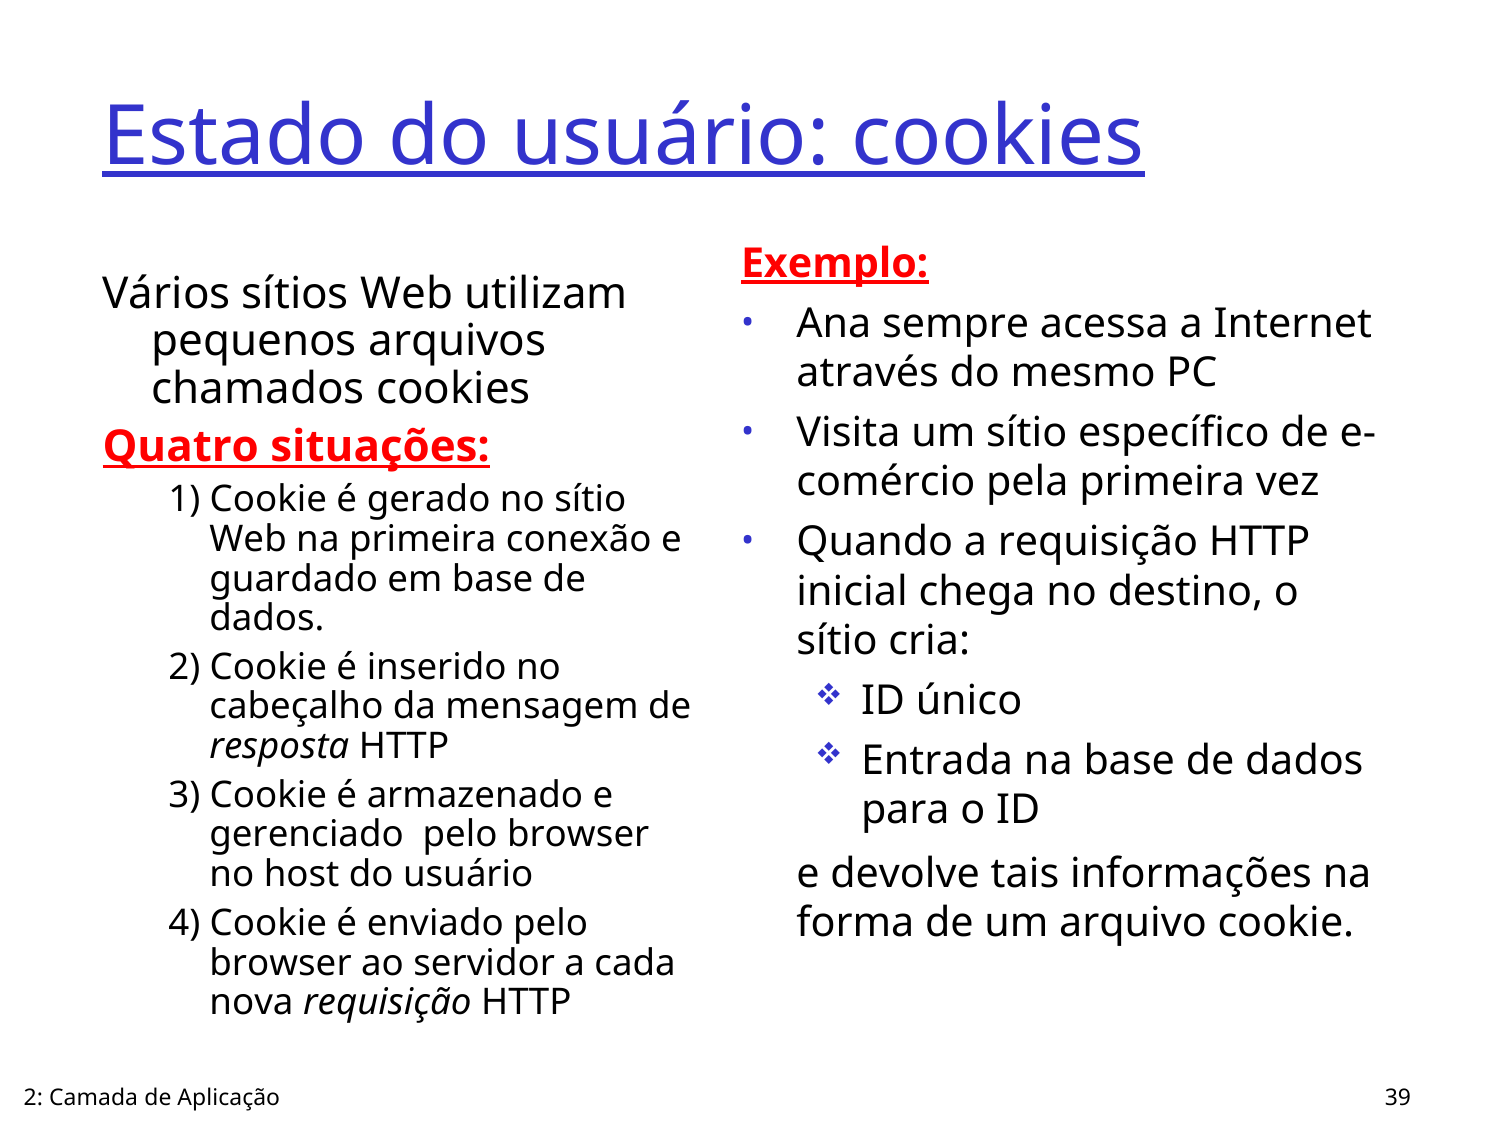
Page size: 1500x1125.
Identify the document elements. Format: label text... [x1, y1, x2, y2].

list Vários sítios Web utilizam pequenos arquivos chamados cookies Quatro situações: 1) Cookie é gerado no sítio Web na primeira conexão e guardado em base de dados. 2) Cookie é inserido no cabeçalho da mensagem de resposta HTTP 3) Cookie é armazenado e gerenciado pelo browser no host do usuário 4) Cookie é enviado pelo browser ao servidor a cada nova requisição HTTP [87, 262, 713, 1034]
list Exemplo: Ana sempre acessa a Internet através do mesmo PC Visita um sítio específico de e-comércio pela primeira vez Quando a requisição HTTP inicial chega no destino, o sítio cria: ID único Entrada na base de dados para o ID e devolve tais informações na forma de um arquivo cookie. [726, 228, 1392, 991]
title Estado do usuário: cookies [87, 37, 1363, 225]
